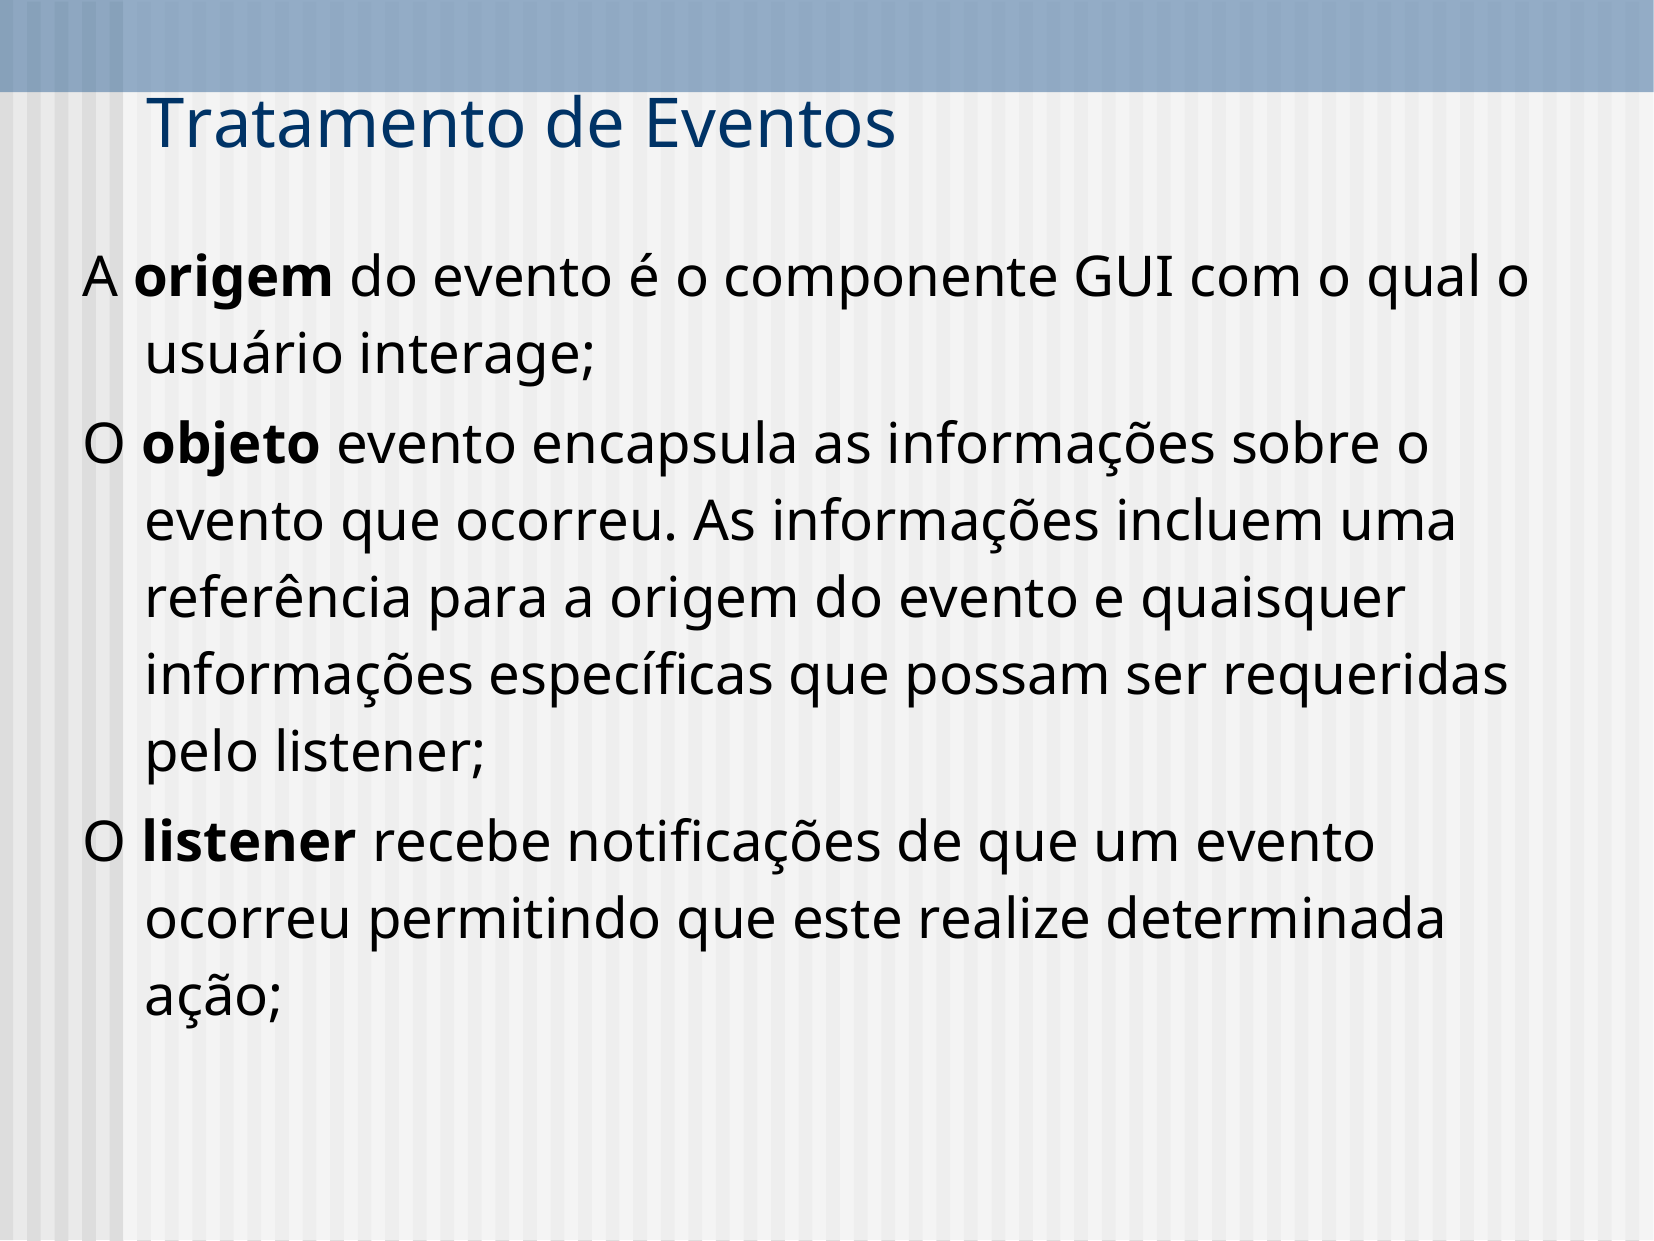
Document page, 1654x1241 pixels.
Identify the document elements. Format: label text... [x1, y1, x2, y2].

list A origem do evento é o componente GUI com o qual o usuário interage; O objeto evento encapsula as informações sobre o evento que ocorreu. As informações incluem uma referência para a origem do evento e quaisquer informações específicas que possam ser requeridas pelo listener; O listener recebe notificações de que um evento ocorreu permitindo que este realize determinada ação; [82, 236, 1571, 1094]
title Tratamento de Eventos [146, 36, 1536, 204]
